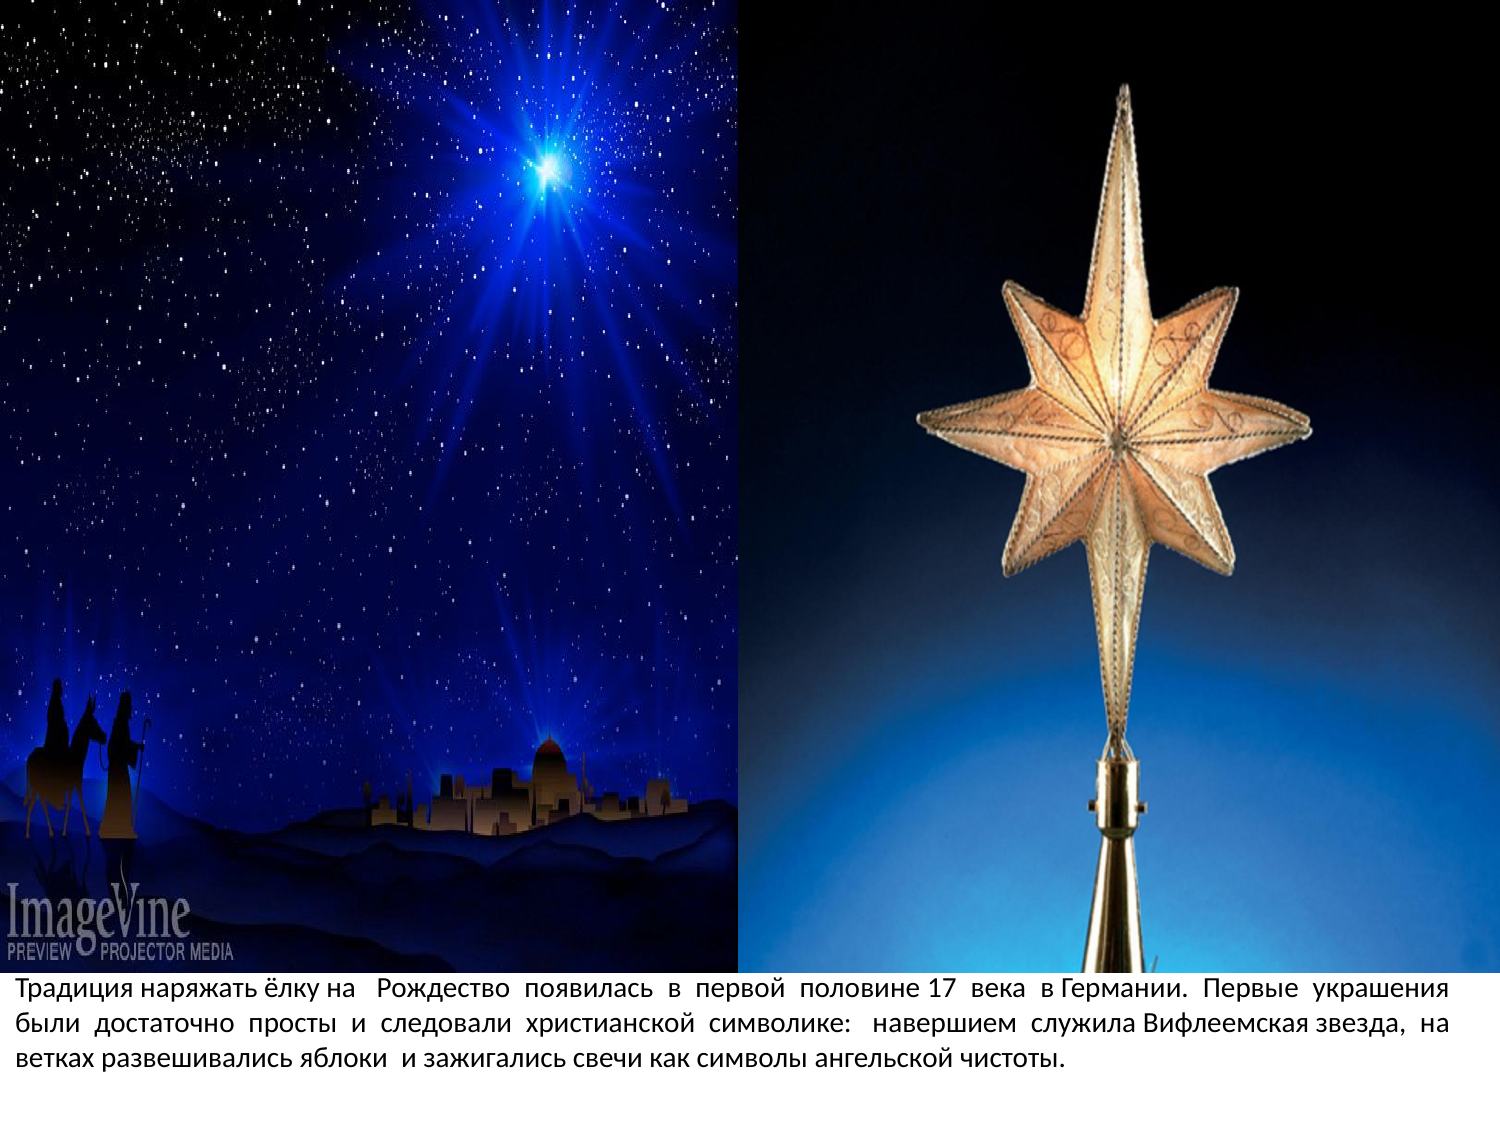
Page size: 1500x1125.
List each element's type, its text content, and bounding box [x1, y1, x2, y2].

picture [0, 0, 1500, 973]
text_box Традиция наряжать ёлку на Рождество появилась в первой половине 17 века в Германии. Первые украшения были достаточно просты и следовали христианской символике: навершием служила Вифлеемская звезда, на ветках развешивались яблоки и зажигались свечи как символы ангельской чистоты. [0, 960, 1465, 1081]
